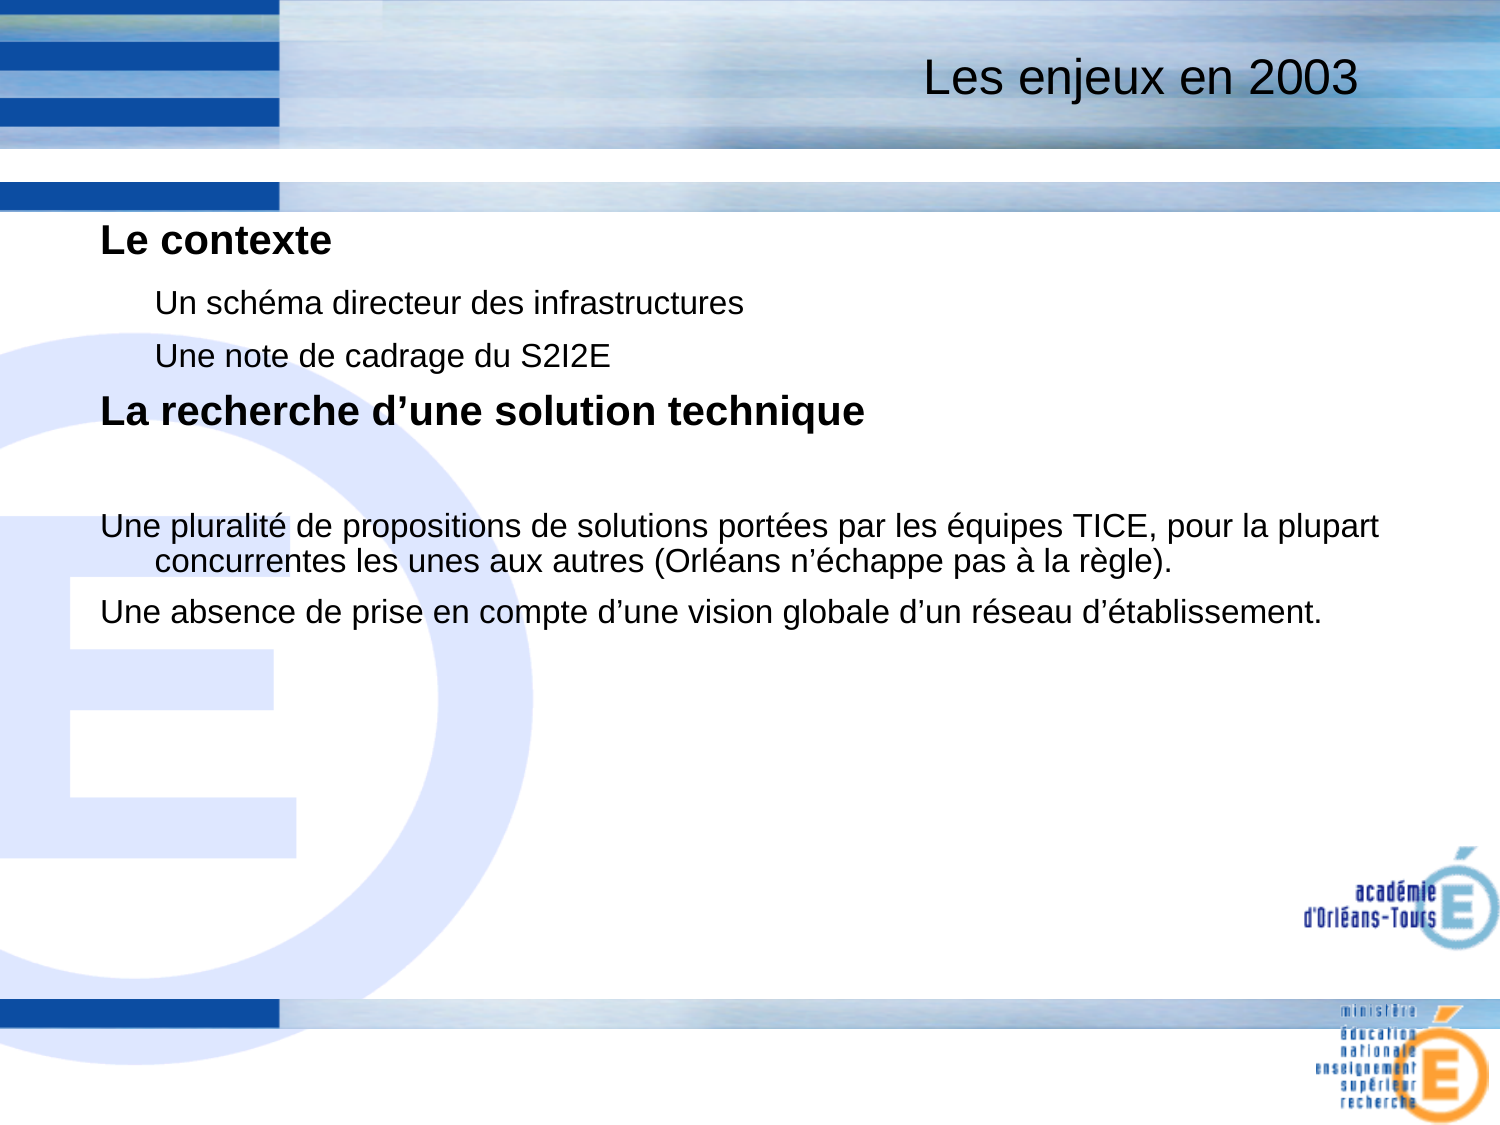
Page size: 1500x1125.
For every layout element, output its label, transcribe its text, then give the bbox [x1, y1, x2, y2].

list Le contexte Un schéma directeur des infrastructures Une note de cadrage du S2I2E La recherche d’une solution technique Une pluralité de propositions de solutions portées par les équipes TICE, pour la plupart concurrentes les unes aux autres (Orléans n’échappe pas à la règle). Une absence de prise en compte d’une vision globale d’un réseau d’établissement. [100, 219, 1434, 1000]
title Les enjeux en 2003 [820, 30, 1463, 128]
picture [0, 182, 1500, 212]
picture [0, 0, 1500, 149]
picture [1304, 846, 1500, 992]
picture [0, 314, 1500, 1125]
